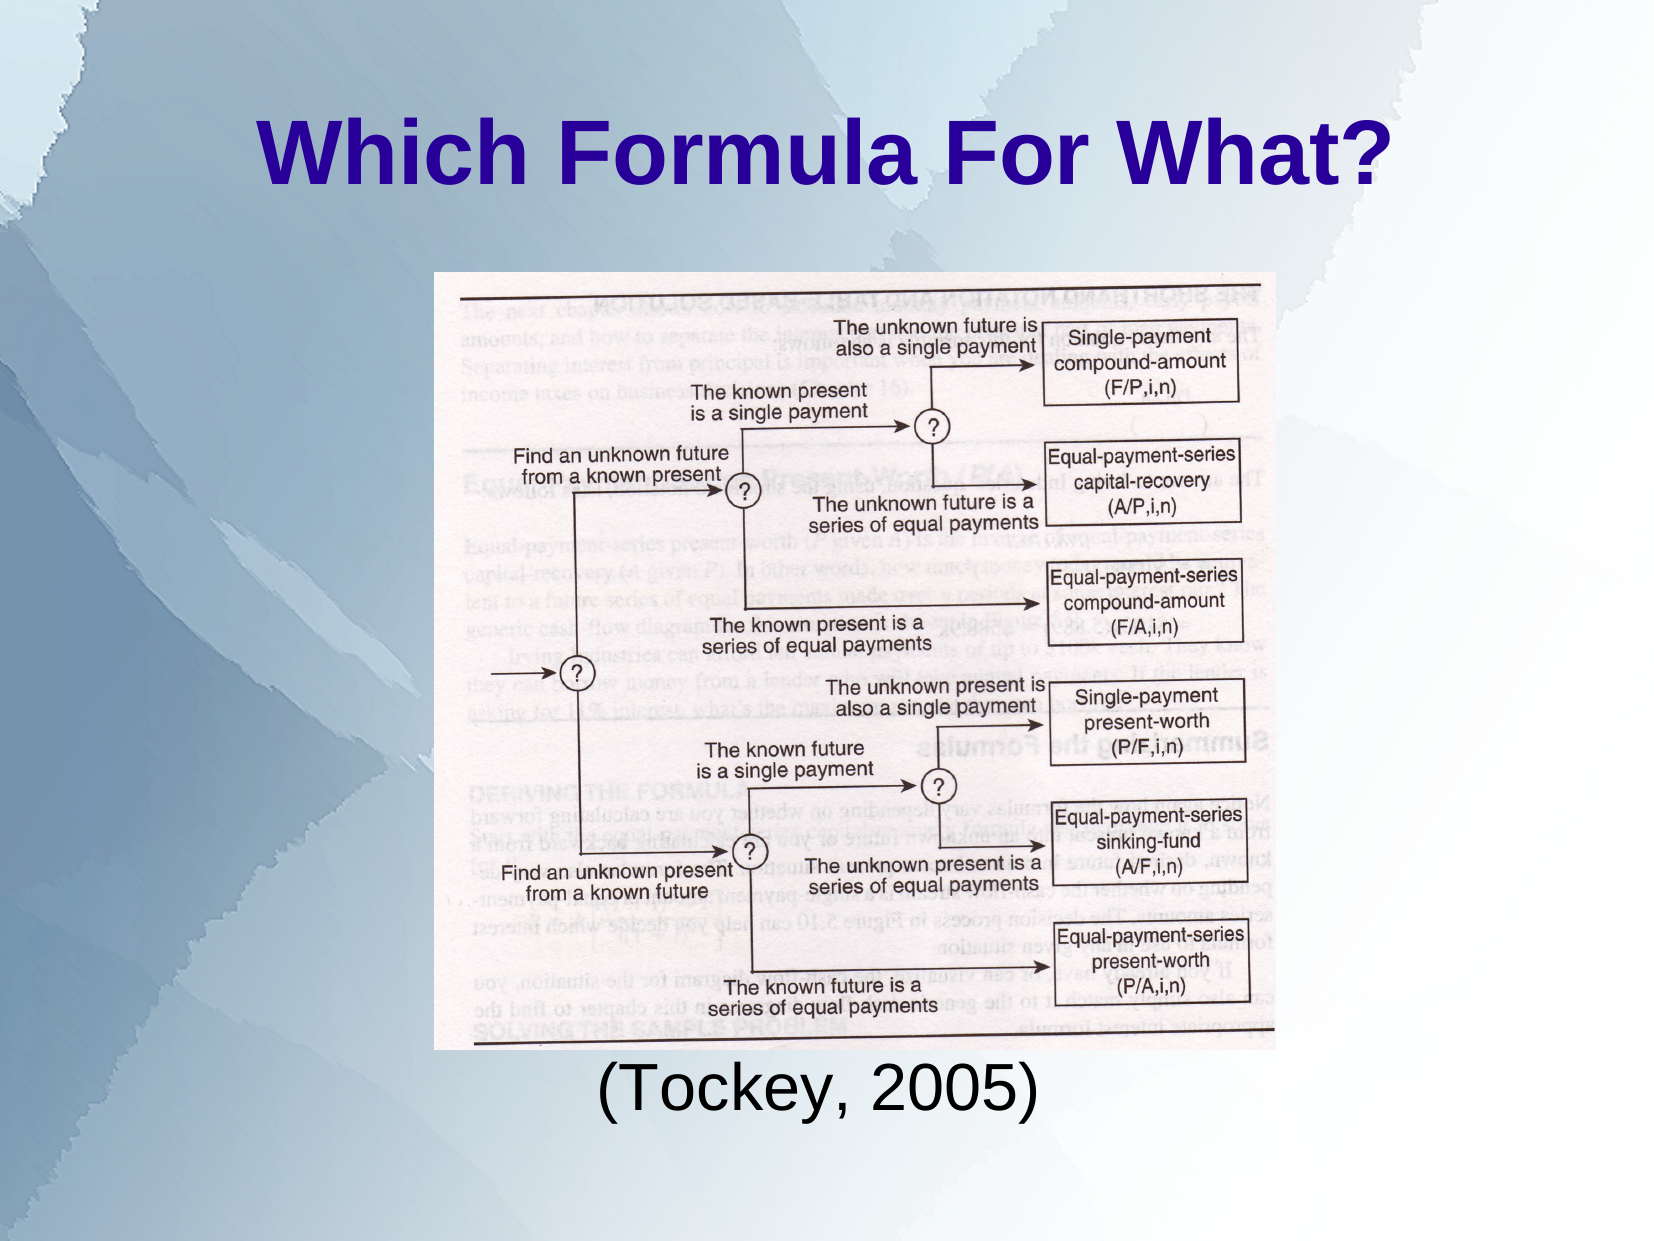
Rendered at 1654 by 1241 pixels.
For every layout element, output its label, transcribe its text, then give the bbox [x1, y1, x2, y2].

picture [0, 0, 1654, 1241]
title Which Formula For What? [82, 56, 1571, 250]
list (Tockey, 2005) [75, 1050, 1564, 1134]
